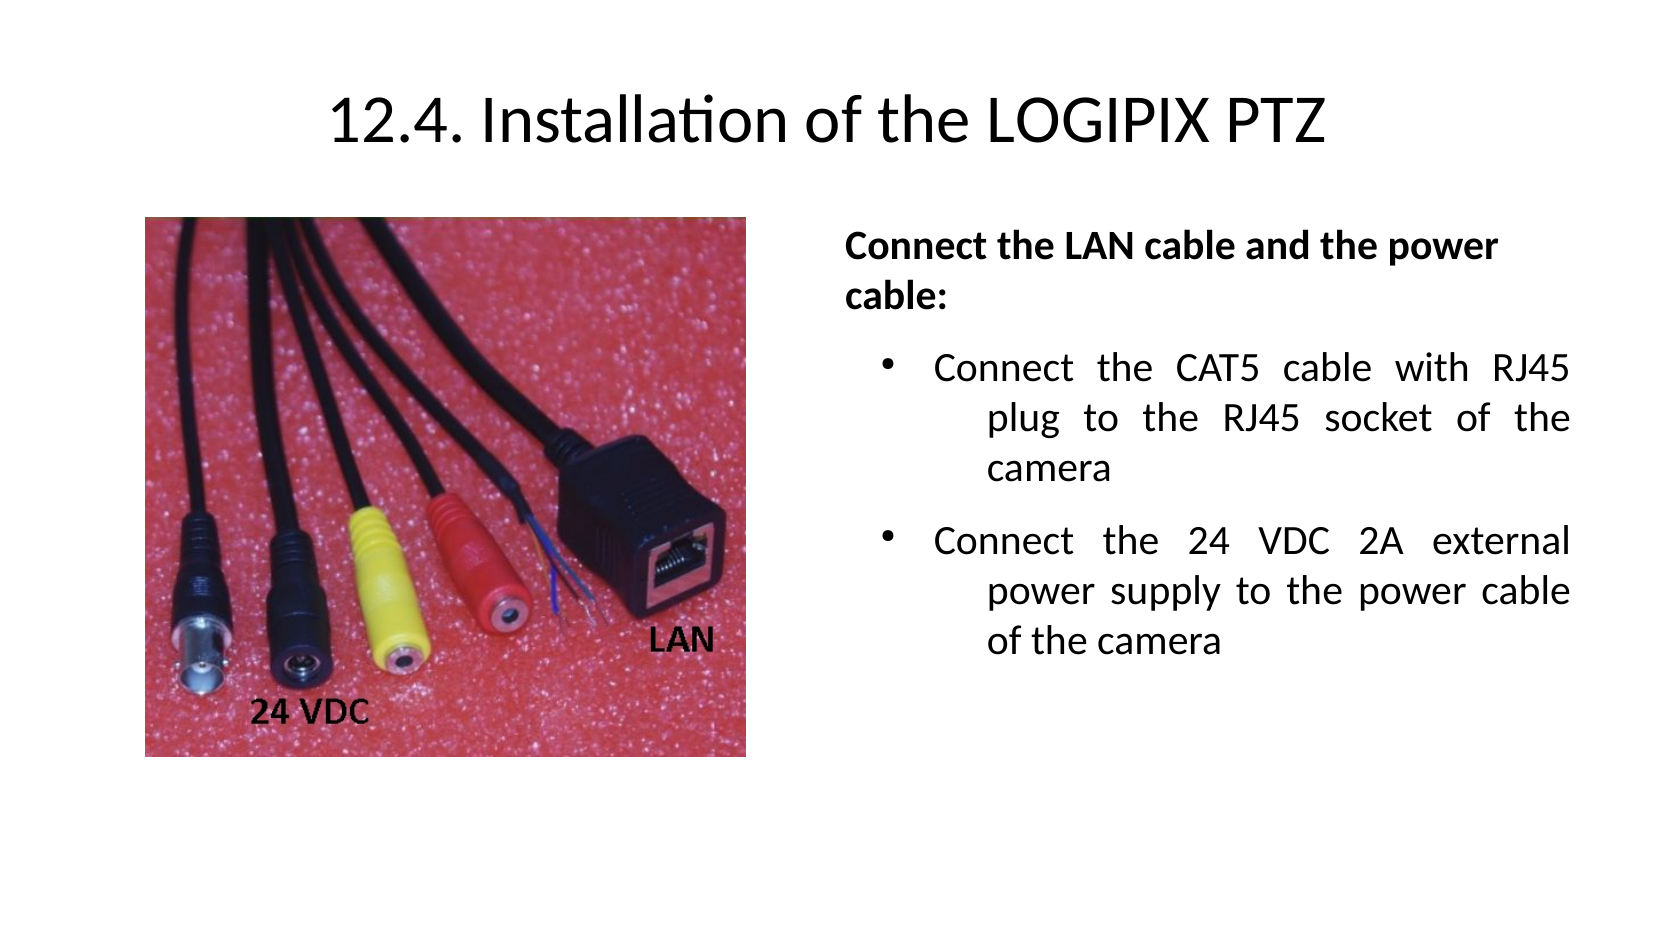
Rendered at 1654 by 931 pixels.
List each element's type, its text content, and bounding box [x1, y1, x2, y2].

title 12.4. Installation of the LOGIPIX PTZ [82, 73, 1571, 157]
list Connect the LAN cable and the power cable: Connect the CAT5 cable with RJ45 plug to the RJ45 socket of the camera Connect the 24 VDC 2A external power supply to the power cable of the camera [845, 217, 1572, 758]
picture [145, 217, 746, 758]
